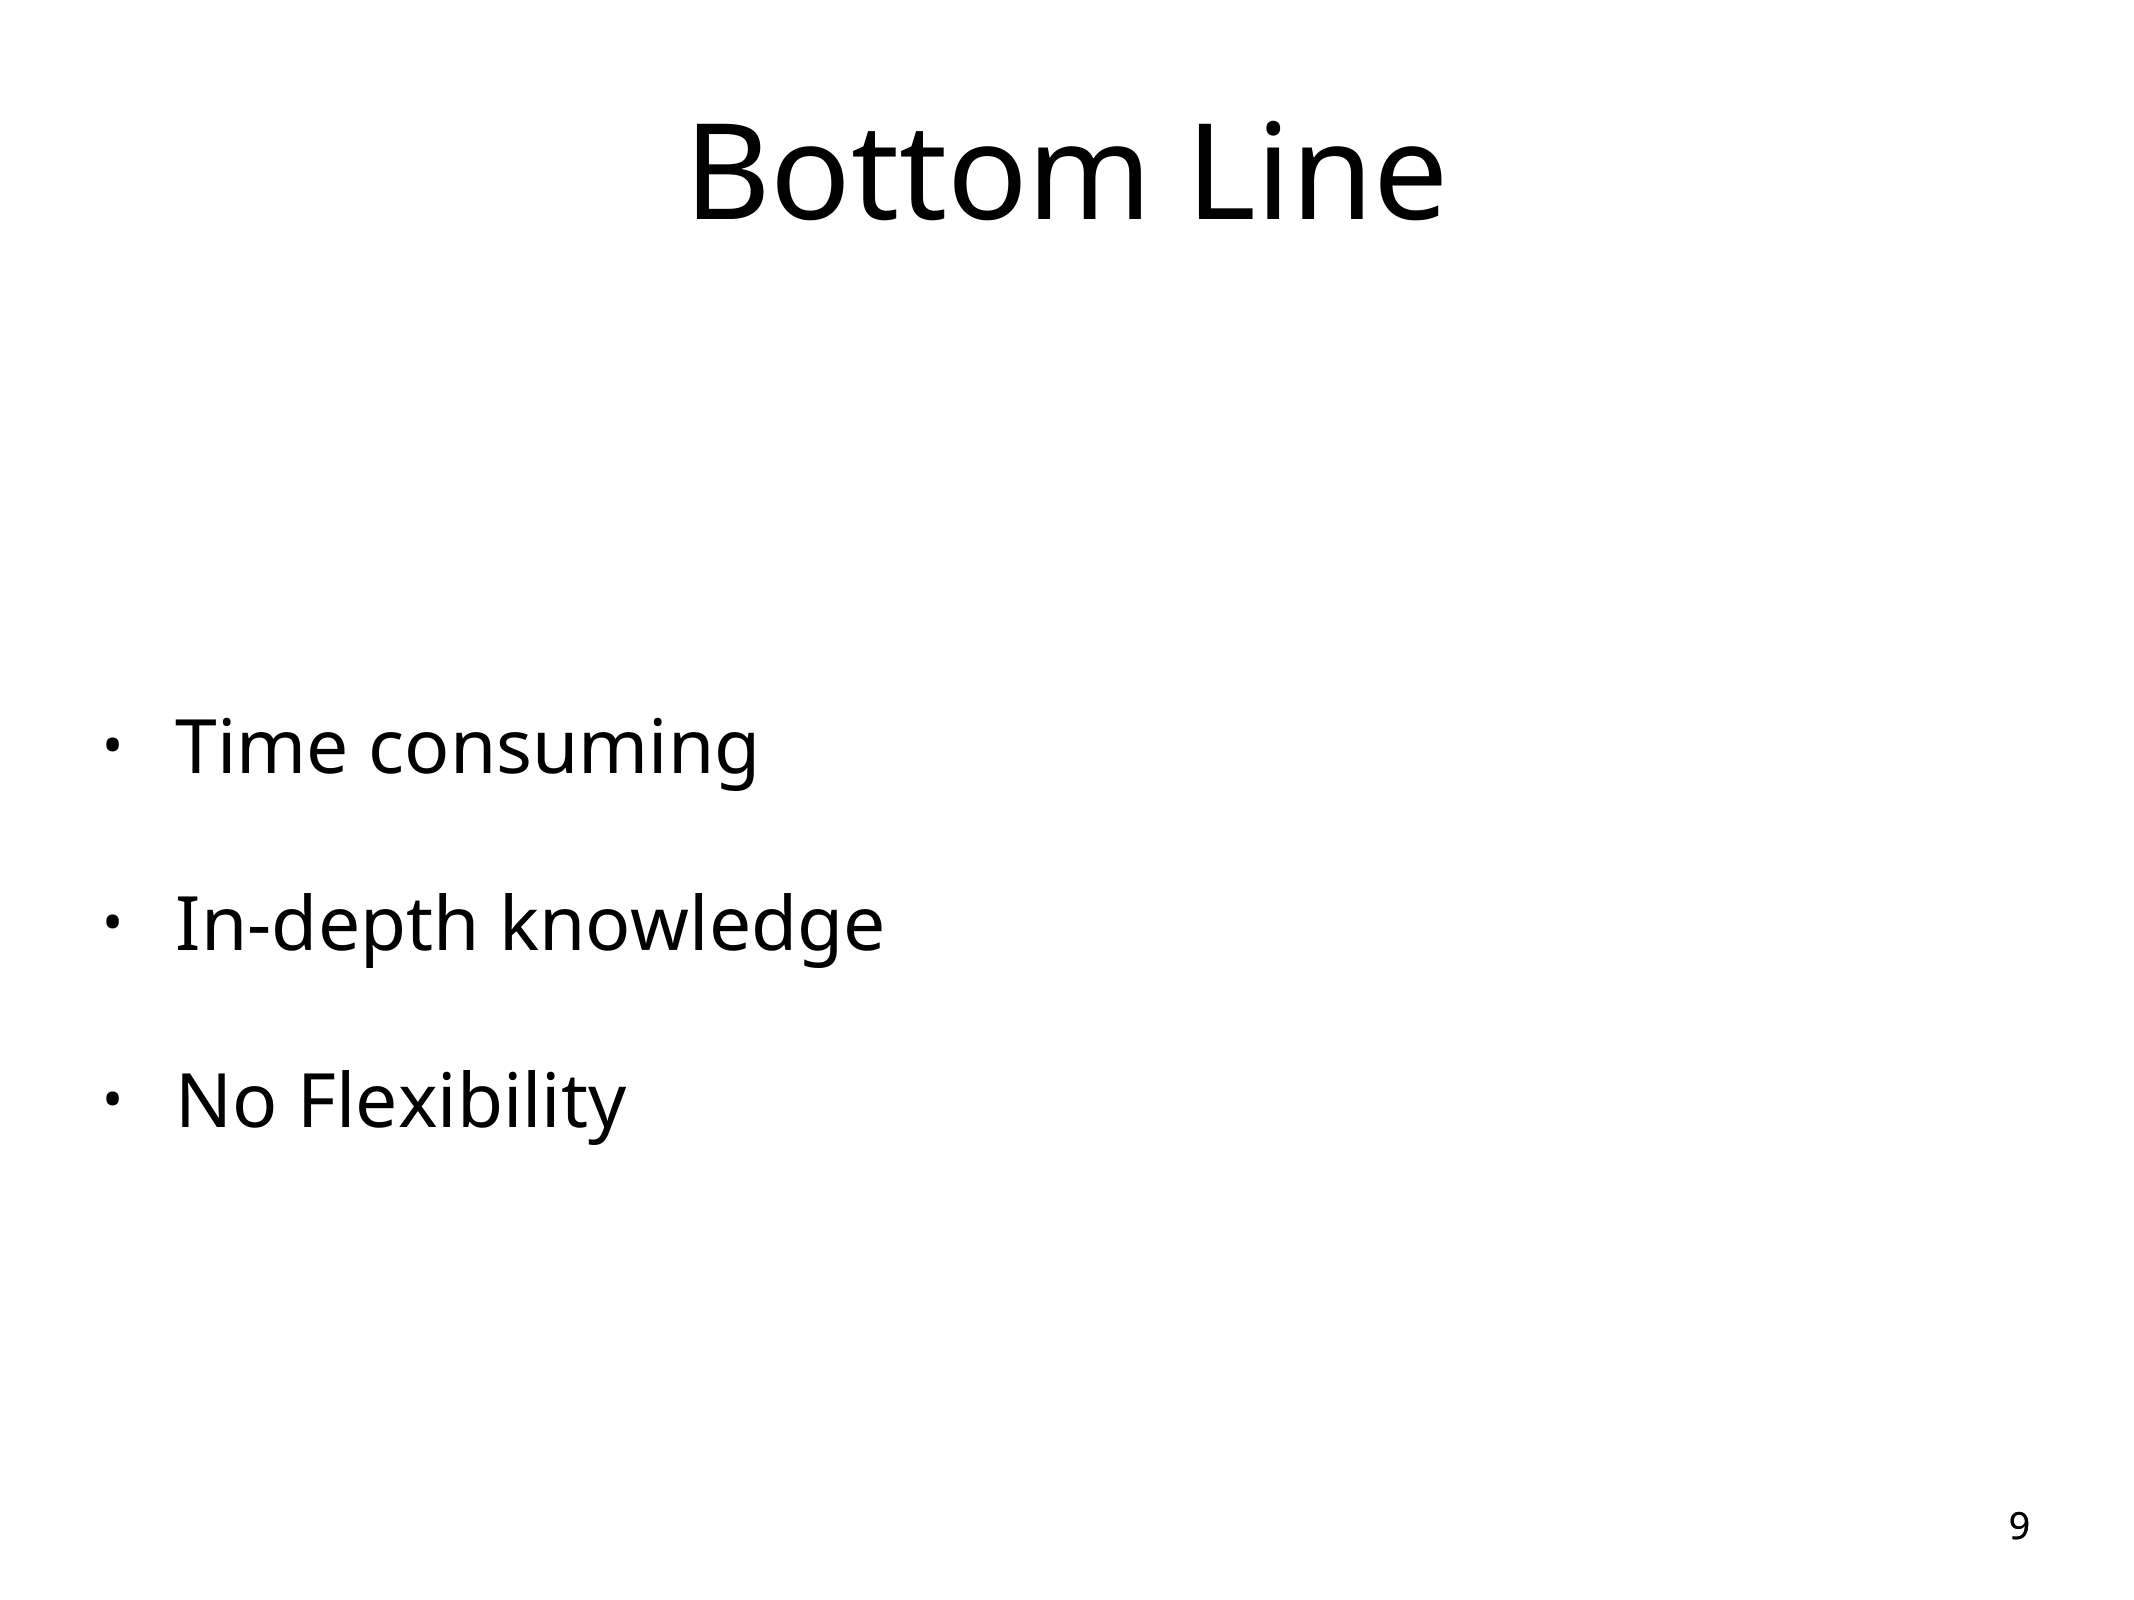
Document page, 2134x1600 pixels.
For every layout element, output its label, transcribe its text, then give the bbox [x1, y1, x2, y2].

title Bottom Line [156, 72, 1978, 261]
list Time consuming In-depth knowledge No Flexibility [94, 332, 2039, 1509]
text_box <number> [1985, 1493, 2055, 1557]
